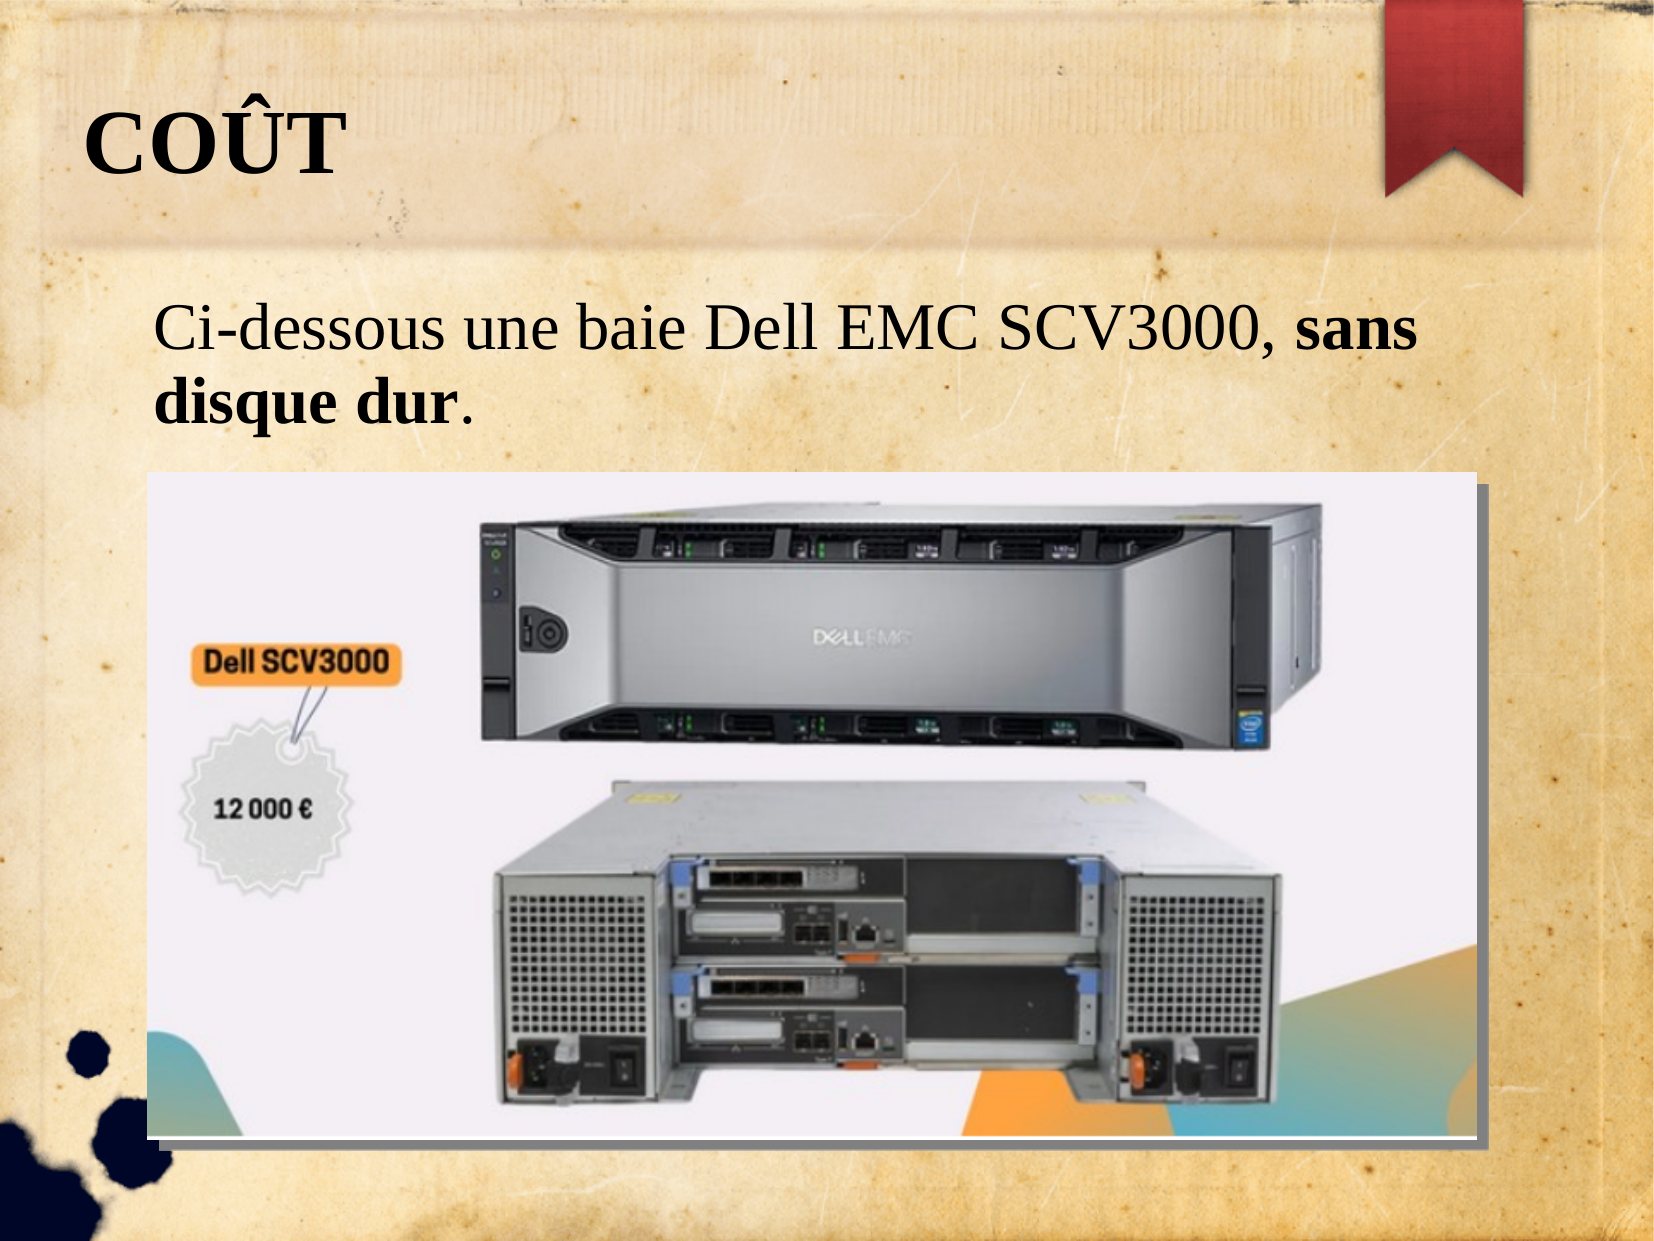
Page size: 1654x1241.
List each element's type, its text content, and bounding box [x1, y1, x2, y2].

picture [0, 0, 1654, 1241]
title COÛT [82, 49, 1347, 237]
list Ci-dessous une baie Dell EMC SCV3000, sans disque dur. [82, 290, 1538, 1010]
